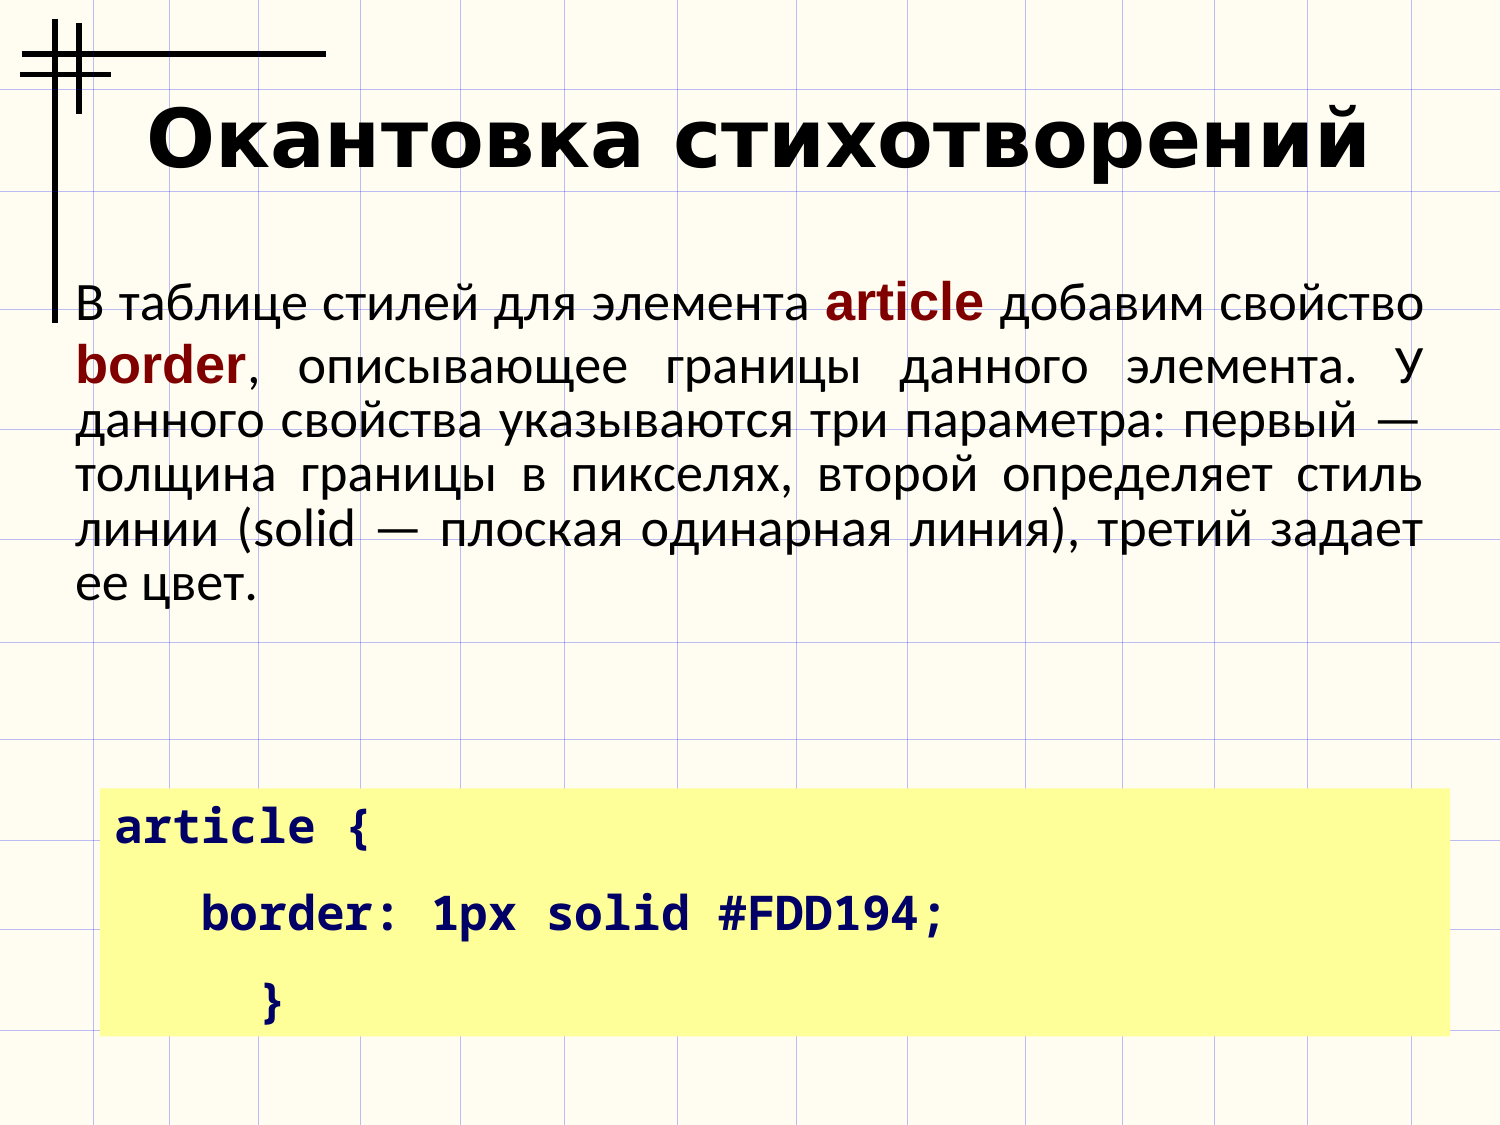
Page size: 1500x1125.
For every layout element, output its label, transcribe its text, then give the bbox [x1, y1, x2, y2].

title Окантовка стихотворений [75, 16, 1426, 253]
list В таблице стилей для элемента article добавим свойство border, описывающее границы данного элемента. У данного свойства указываются три параметра: первый — толщина границы в пикселях, второй определяет стиль линии (solid — плоская одинарная линия), третий задает ее цвет. [75, 271, 1426, 1013]
list article { border: 1px solid #FDD194; } [99, 788, 1451, 1037]
